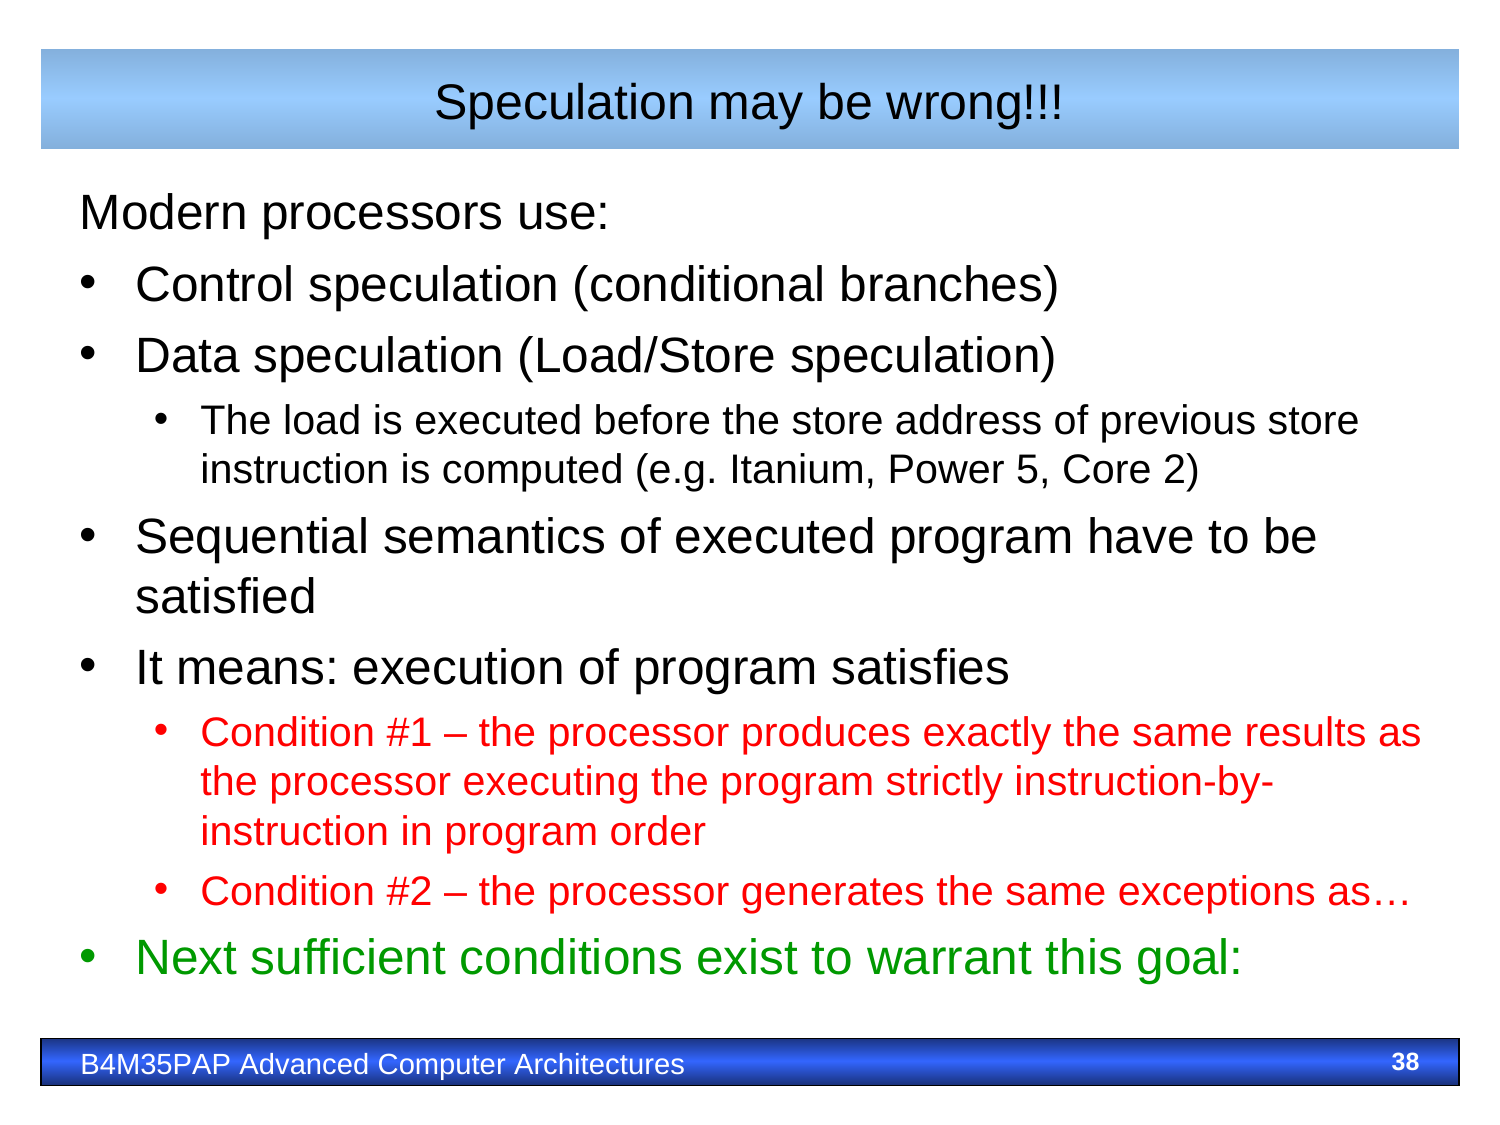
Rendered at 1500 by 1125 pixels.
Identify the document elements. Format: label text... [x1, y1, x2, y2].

list Modern processors use: Control speculation (conditional branches) Data speculation (Load/Store speculation) The load is executed before the store address of previous store instruction is computed (e.g. Itanium, Power 5, Core 2) Sequential semantics of executed program have to be satisfied It means: execution of program satisfies Condition #1 – the processor produces exactly the same results as the processor executing the program strictly instruction-by-instruction in program order Condition #2 – the processor generates the same exceptions as… Next sufficient conditions exist to warrant this goal: [64, 172, 1459, 1000]
title Speculation may be wrong!!! [41, 49, 1459, 149]
